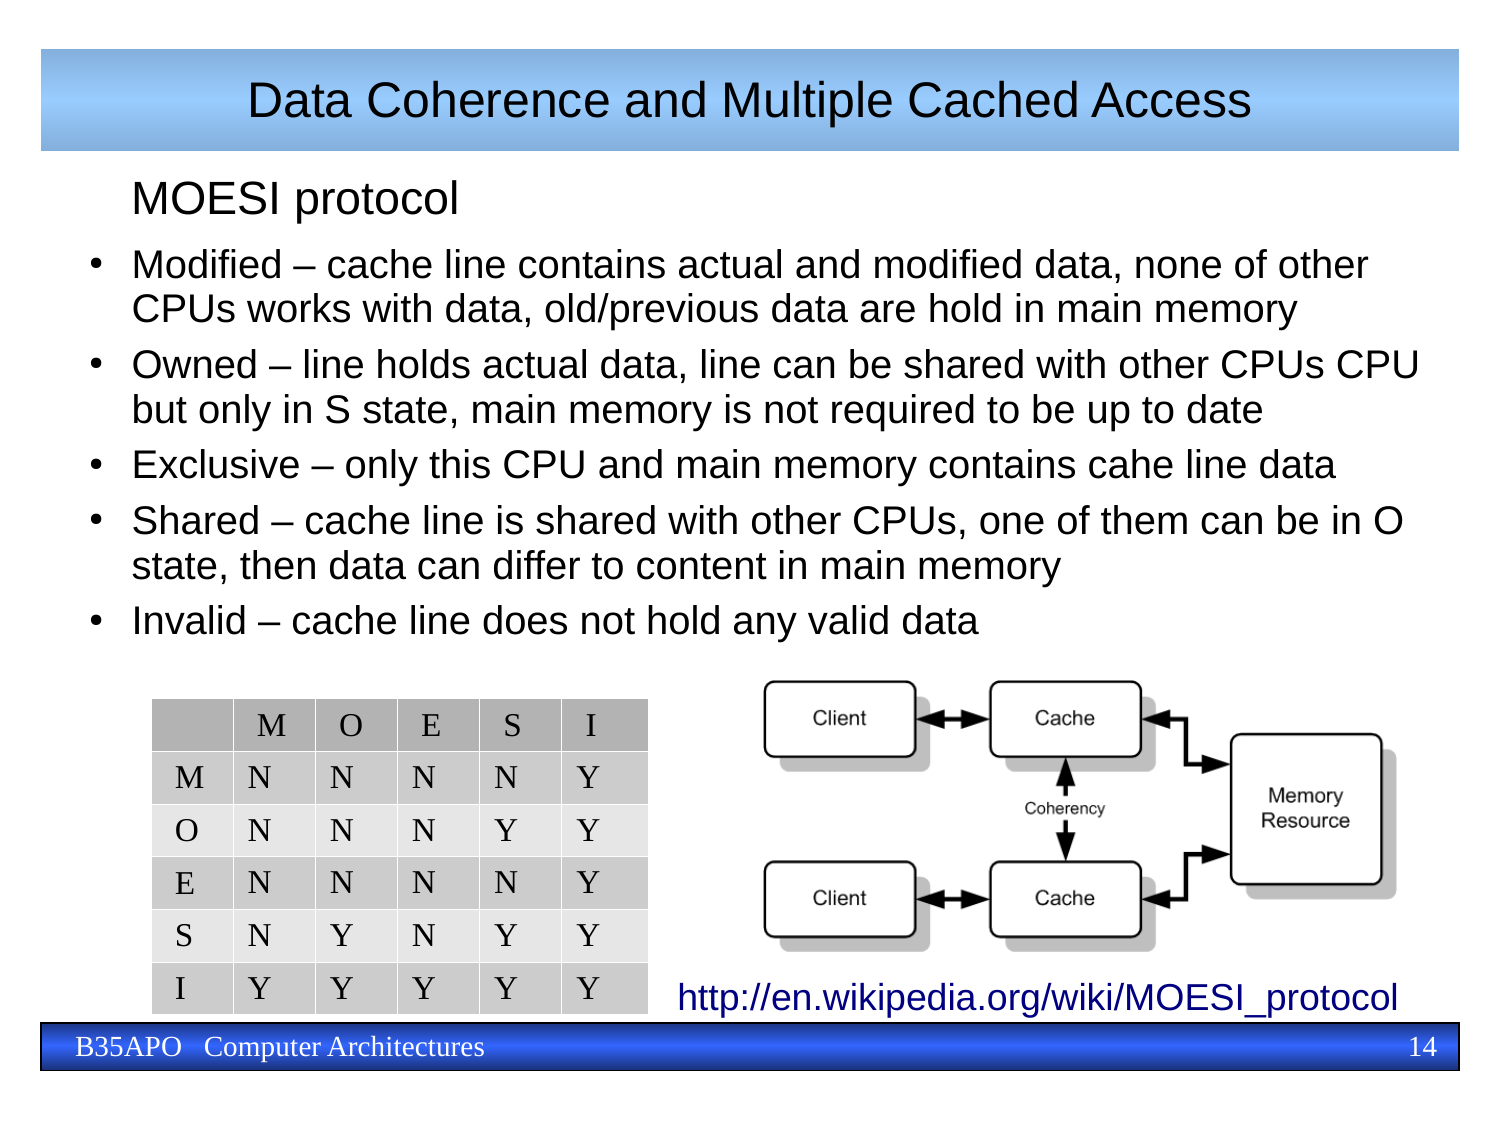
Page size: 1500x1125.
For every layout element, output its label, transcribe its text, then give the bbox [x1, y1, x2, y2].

table_header E [398, 699, 479, 751]
table_cell I [152, 963, 233, 1014]
table_cell Y [480, 963, 561, 1014]
table_header [152, 699, 233, 751]
table_cell Y [562, 963, 648, 1014]
table_cell N [398, 857, 479, 909]
table_cell Y [398, 963, 479, 1014]
table_cell N [480, 857, 561, 909]
table_cell Y [480, 910, 561, 962]
table_cell N [398, 752, 479, 804]
table_header O [316, 699, 397, 751]
table_cell Y [316, 910, 397, 962]
table_header S [480, 699, 561, 751]
table_cell Y [562, 752, 648, 804]
table_cell N [480, 752, 561, 804]
table_header I [562, 699, 648, 751]
table_cell N [234, 752, 315, 804]
picture [763, 680, 1397, 953]
title Data Coherence and Multiple Cached Access [41, 49, 1459, 151]
table_cell Y [562, 805, 648, 856]
table_header M [234, 699, 315, 751]
table_cell M [152, 752, 233, 804]
table_cell Y [562, 910, 648, 962]
list MOESI protocol Modified – cache line contains actual and modified data, none of other CPUs works with data, old/previous data are hold in main memory Owned – line holds actual data, line can be shared with other CPUs CPU but only in S state, main memory is not required to be up to date Exclusive – only this CPU and main memory contains cahe line data Shared – cache line is shared with other CPUs, one of them can be in O state, then data can differ to content in main memory Invalid – cache line does not hold any valid data [75, 172, 1426, 700]
table_cell O [152, 805, 233, 856]
table_cell Y [480, 805, 561, 856]
table_cell N [316, 857, 397, 909]
table_cell S [152, 910, 233, 962]
table_cell N [316, 805, 397, 856]
table_cell Y [234, 963, 315, 1014]
table_cell N [398, 805, 479, 856]
table_cell Y [316, 963, 397, 1014]
table_cell N [316, 752, 397, 804]
table_cell N [398, 910, 479, 962]
table_cell N [234, 805, 315, 856]
table_cell E [152, 857, 233, 909]
table_cell Y [562, 857, 648, 909]
table_cell N [234, 910, 315, 962]
table_cell N [234, 857, 315, 909]
text_box http://en.wikipedia.org/wiki/MOESI_protocol [662, 969, 1438, 1026]
